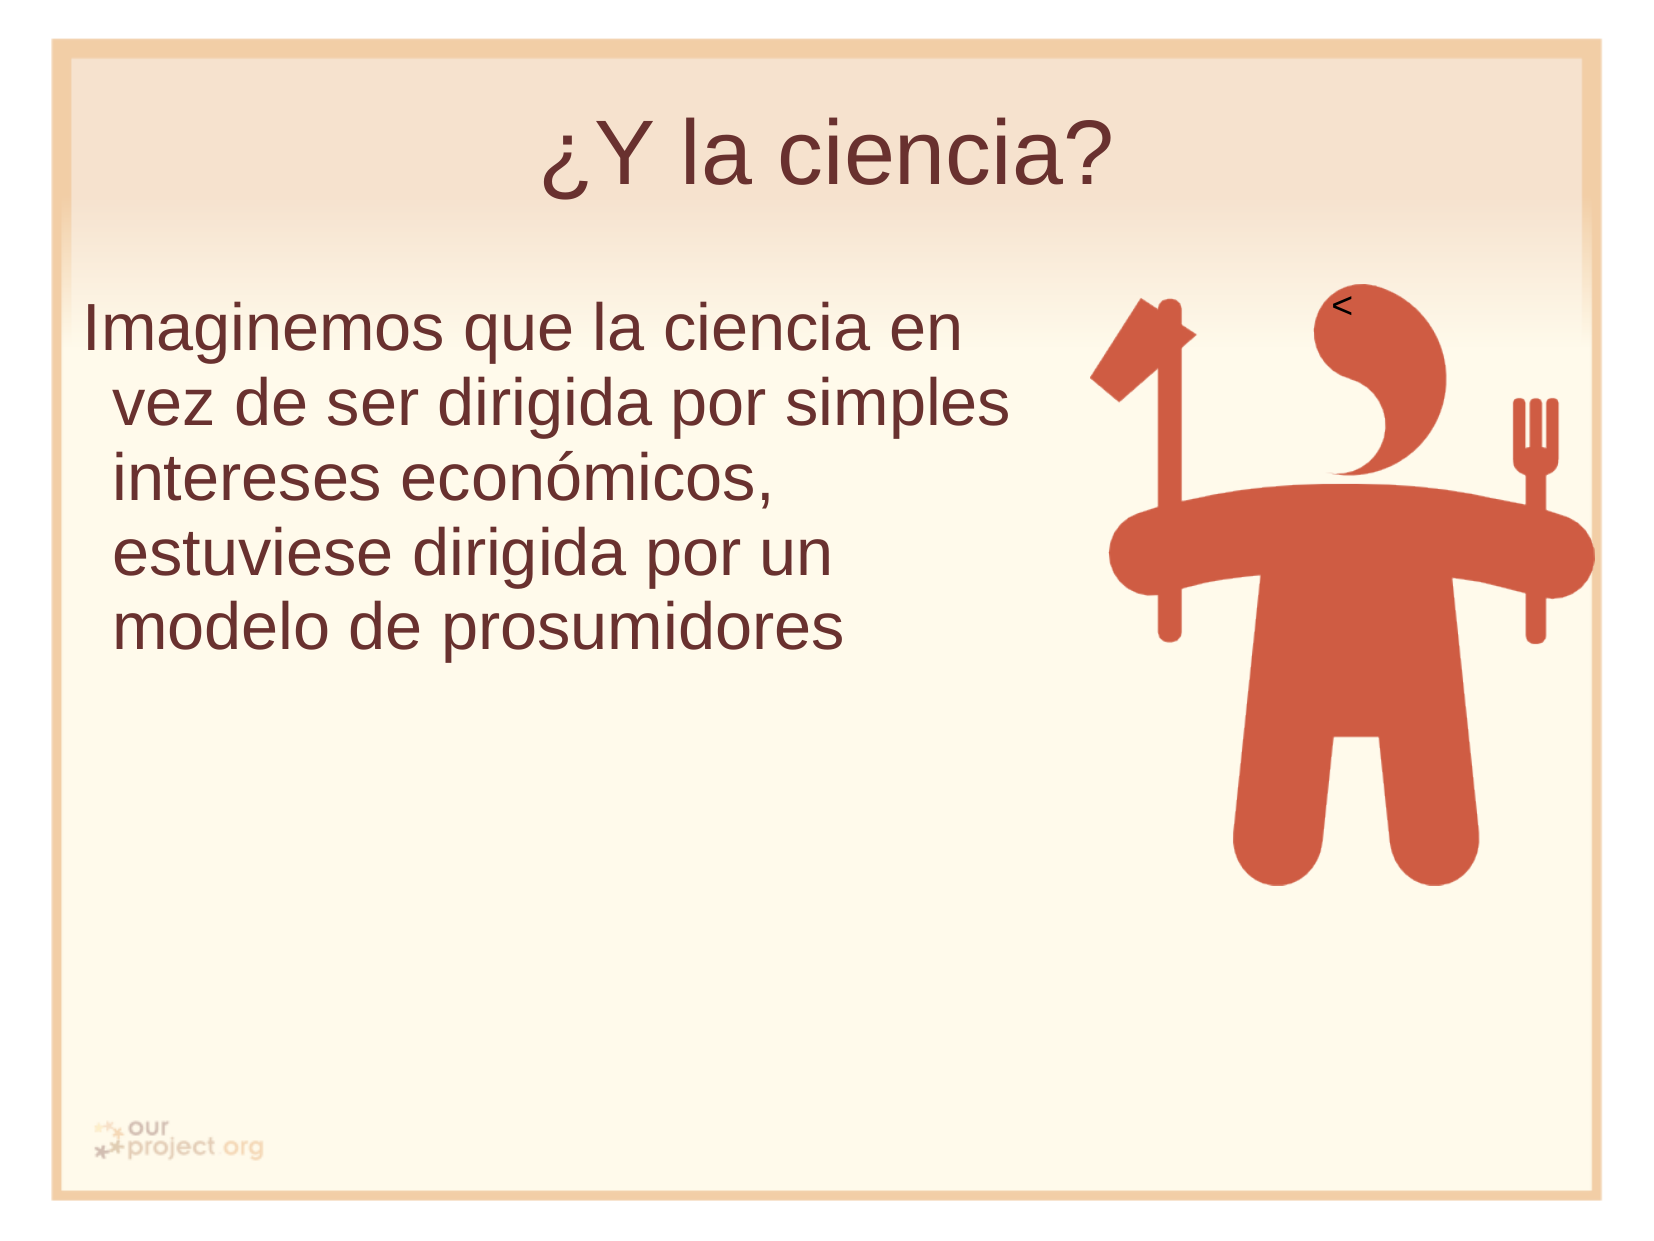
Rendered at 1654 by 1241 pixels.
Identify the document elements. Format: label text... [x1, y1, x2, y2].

title ¿Y la ciencia? [82, 49, 1571, 257]
picture [0, 0, 1654, 1241]
list Imaginemos que la ciencia en vez de ser dirigida por simples intereses económicos, estuviese dirigida por un modelo de prosumidores [82, 290, 1063, 1109]
